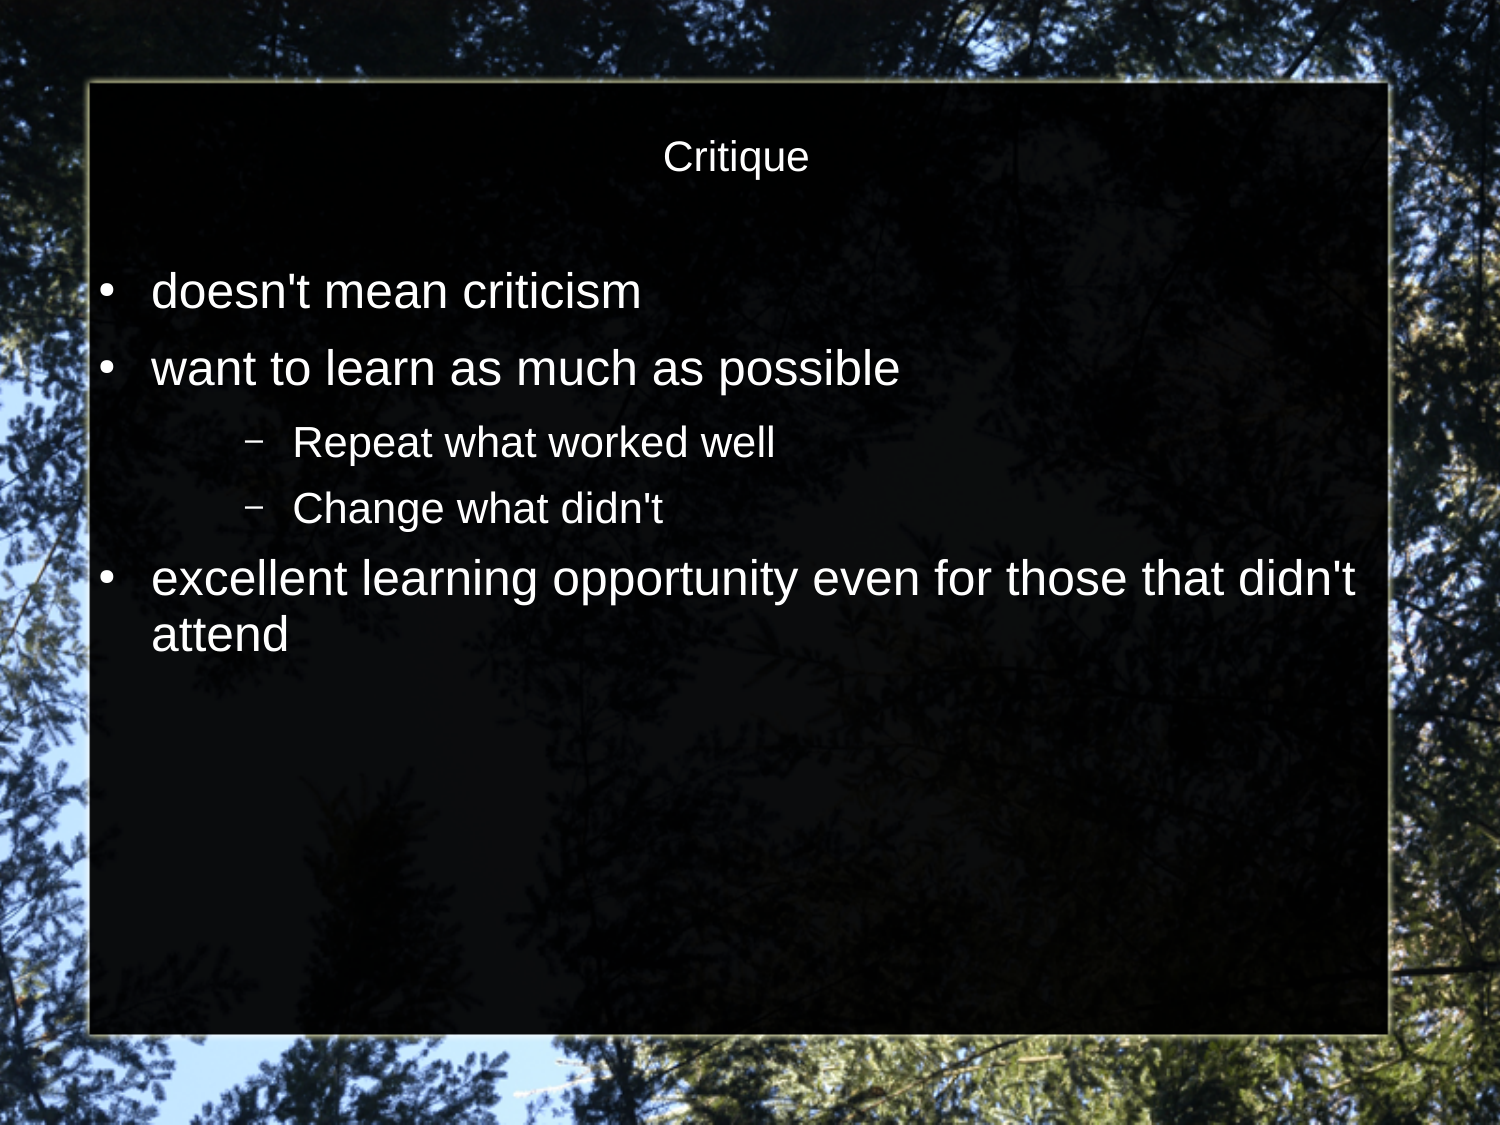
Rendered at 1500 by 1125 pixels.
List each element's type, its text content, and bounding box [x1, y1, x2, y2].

picture [0, 0, 1500, 1125]
list doesn't mean criticism want to learn as much as possible Repeat what worked well Change what didn't excellent learning opportunity even for those that didn't attend [80, 263, 1393, 916]
title Critique [80, 80, 1393, 233]
